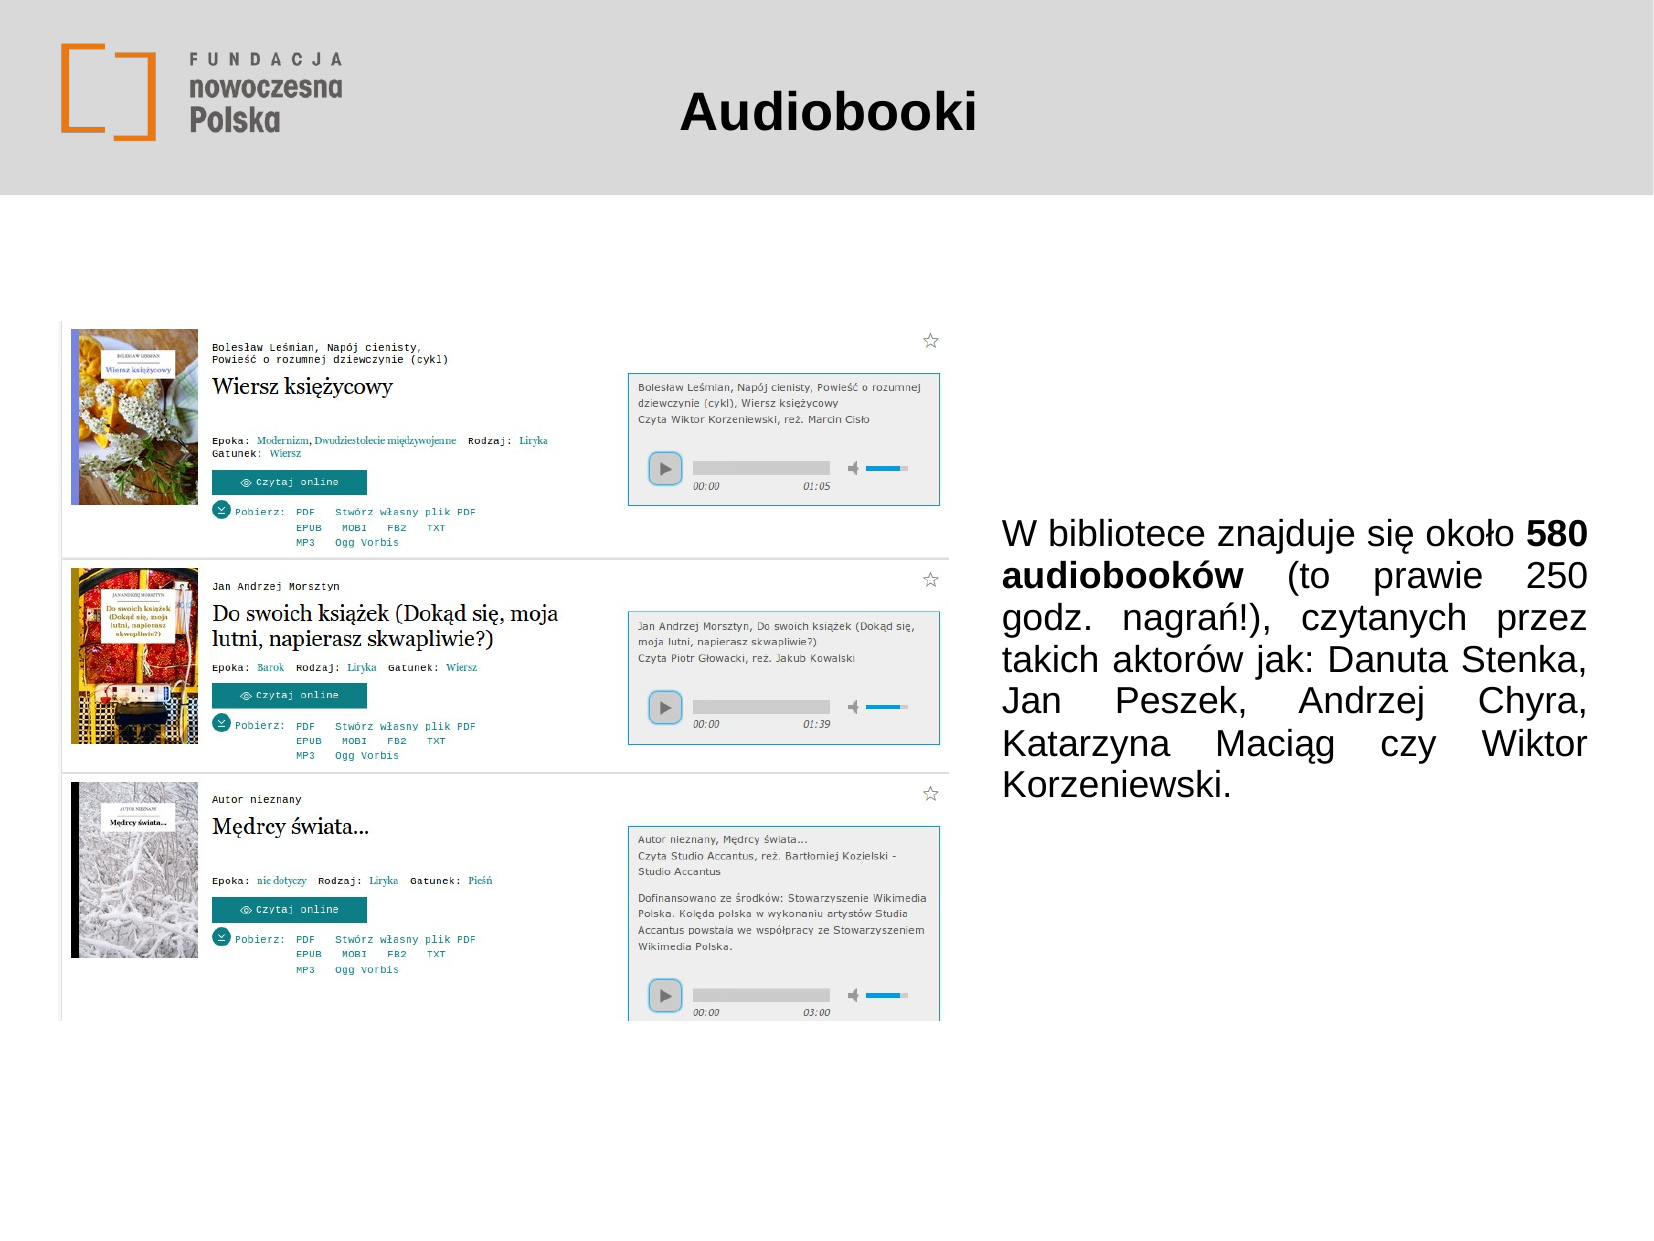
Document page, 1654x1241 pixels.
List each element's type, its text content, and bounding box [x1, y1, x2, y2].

text_box [0, 0, 1654, 196]
picture [58, 34, 345, 154]
text_box W bibliotece znajduje się około 580 audiobooków (to prawie 250 godz. nagrań!), czytanych przez takich aktorów jak: Danuta Stenka, Jan Peszek, Andrzej Chyra, Katarzyna Maciąg czy Wiktor Korzeniewski. [987, 504, 1603, 831]
text_box Audiobooki [664, 69, 994, 149]
picture [58, 321, 949, 1021]
